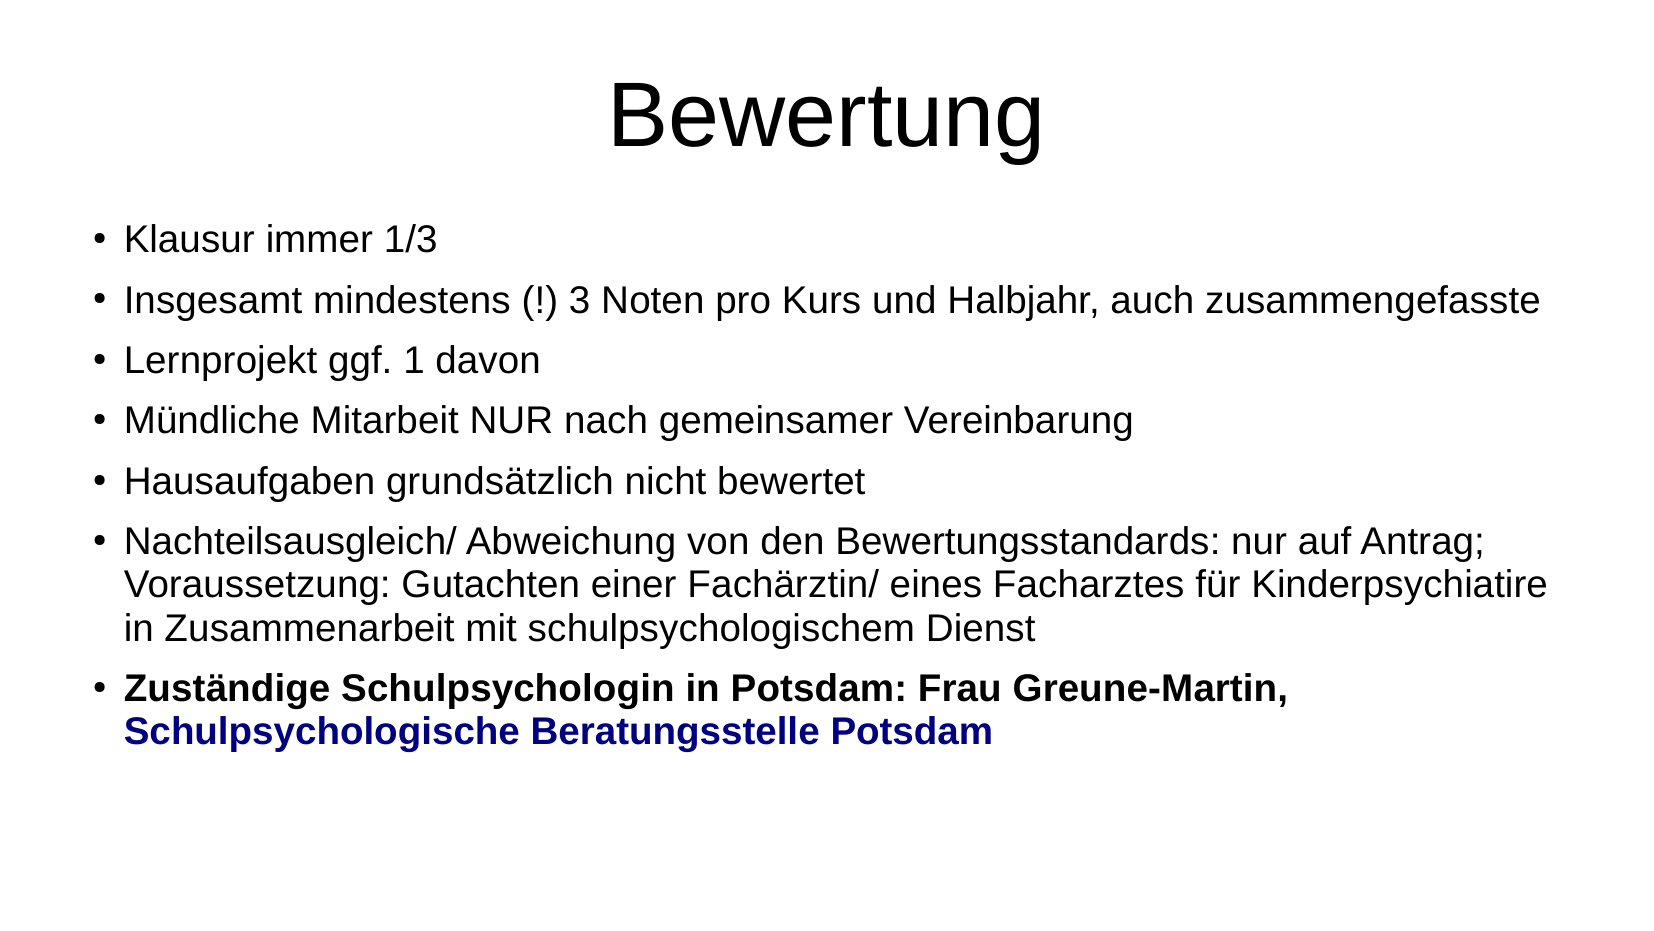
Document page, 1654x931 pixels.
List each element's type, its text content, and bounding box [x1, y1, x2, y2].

title Bewertung [82, 37, 1571, 193]
list Klausur immer 1/3 Insgesamt mindestens (!) 3 Noten pro Kurs und Halbjahr, auch zusammengefasste Lernprojekt ggf. 1 davon Mündliche Mitarbeit NUR nach gemeinsamer Vereinbarung Hausaufgaben grundsätzlich nicht bewertet Nachteilsausgleich/ Abweichung von den Bewertungsstandards: nur auf Antrag; Voraussetzung: Gutachten einer Fachärztin/ eines Facharztes für Kinderpsychiatire in Zusammenarbeit mit schulpsychologischem Dienst Zuständige Schulpsychologin in Potsdam: Frau Greune-Martin, Schulpsychologische Beratungsstelle Potsdam [82, 217, 1571, 758]
